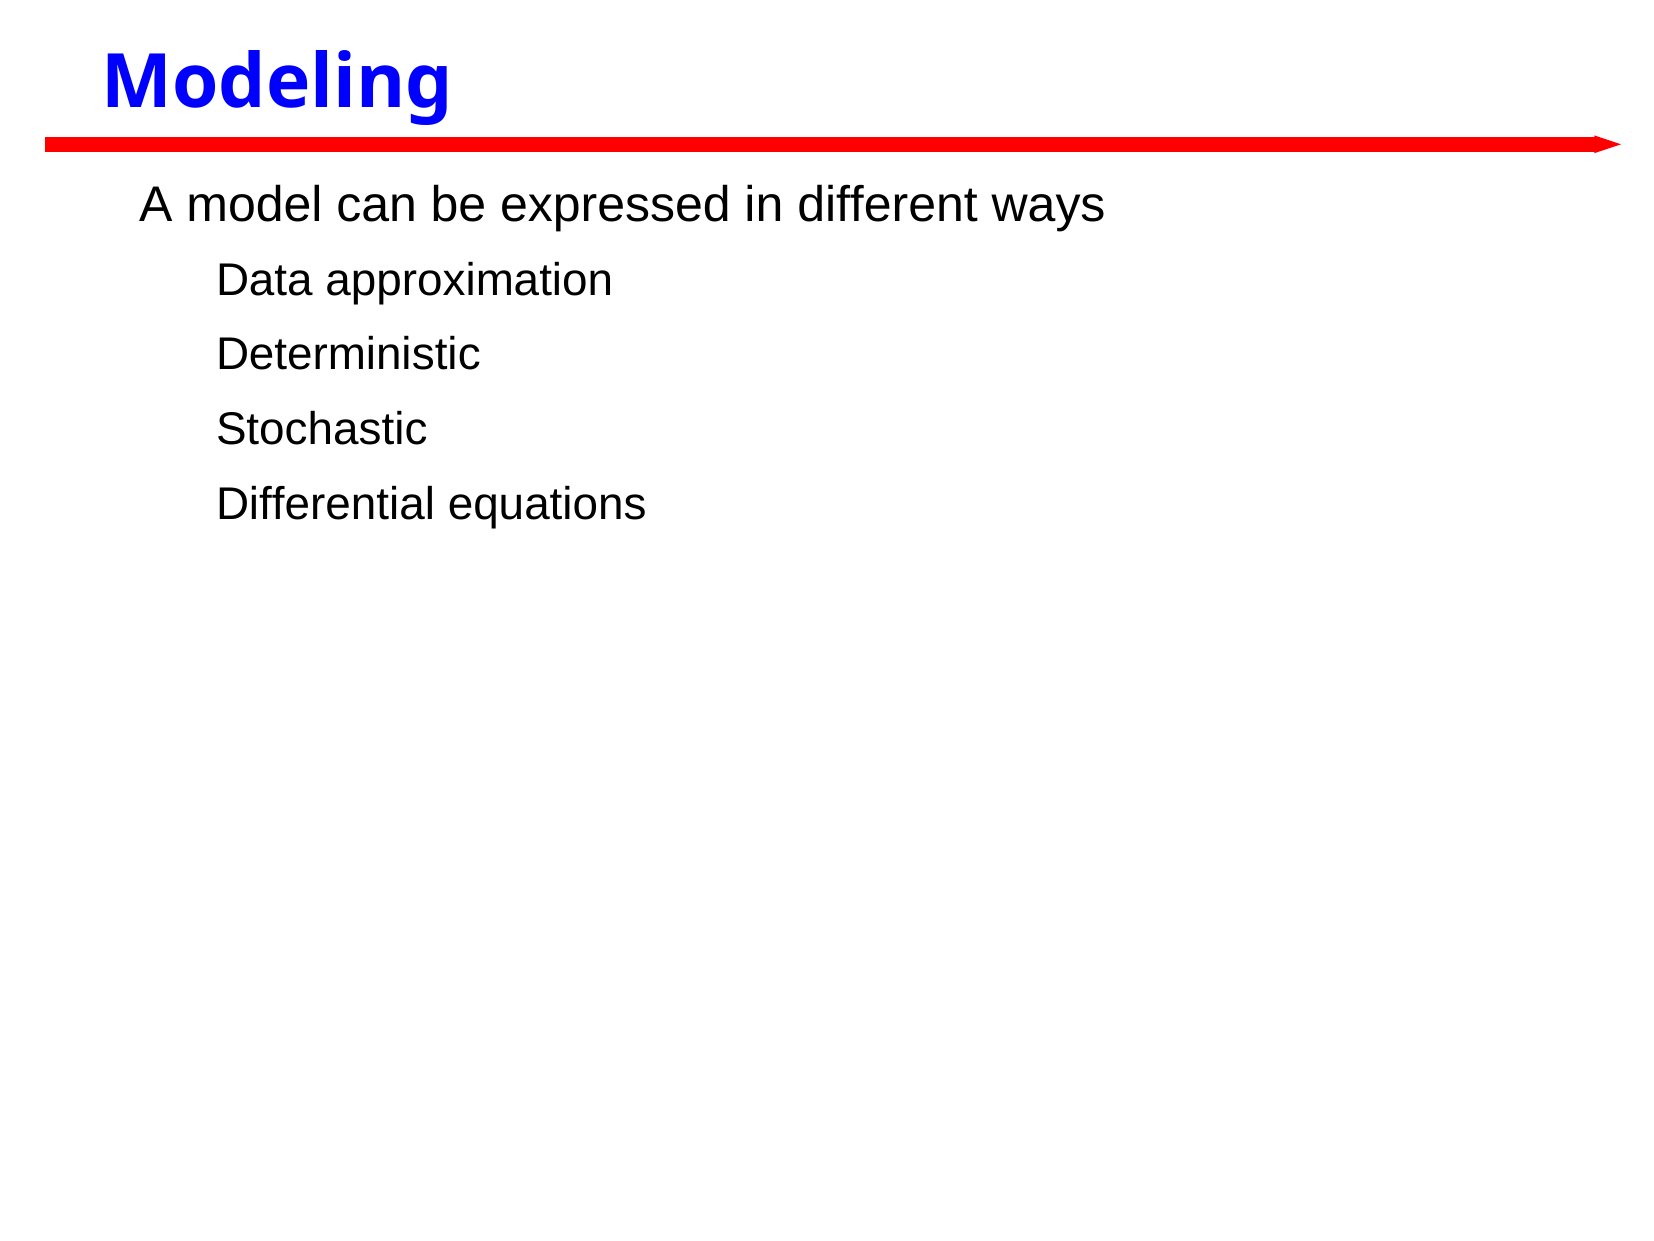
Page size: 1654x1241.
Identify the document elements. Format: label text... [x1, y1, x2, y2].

list A model can be expressed in different ways Data approximation Deterministic Stochastic Differential equations [121, 175, 1534, 1127]
title Modeling [101, 27, 1514, 130]
